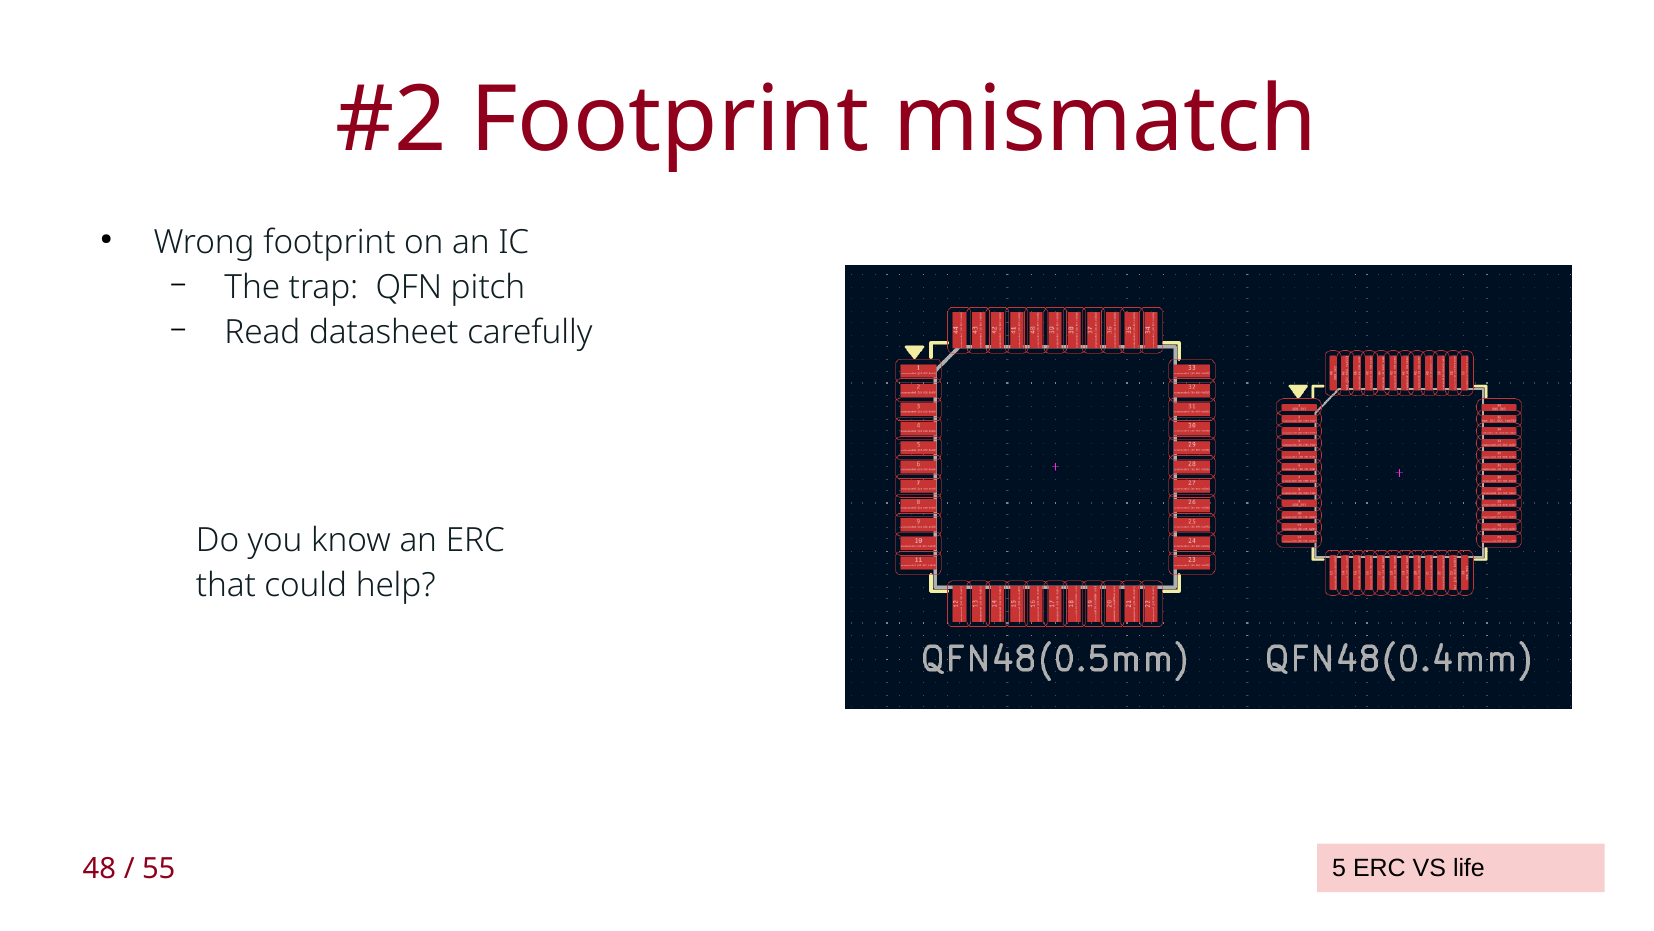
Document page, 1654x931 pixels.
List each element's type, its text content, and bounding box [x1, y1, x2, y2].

text_box 5 ERC VS life [1317, 843, 1605, 893]
list Do you know an ERC that could help? [124, 515, 778, 620]
list Wrong footprint on an IC The trap: QFN pitch Read datasheet carefully [82, 217, 809, 758]
picture [845, 217, 1572, 757]
title #2 Footprint mismatch [82, 37, 1571, 193]
